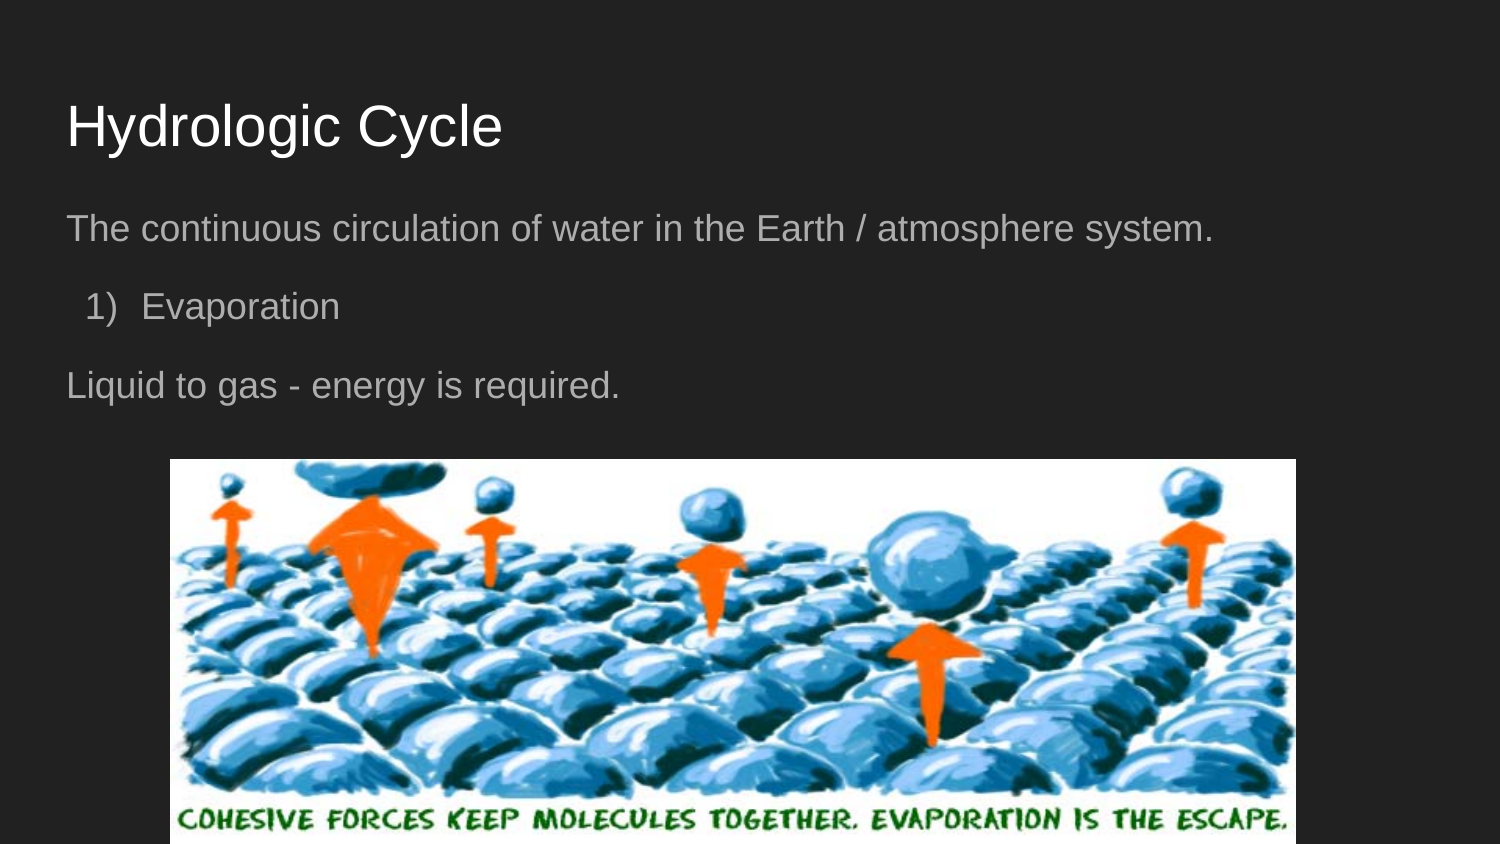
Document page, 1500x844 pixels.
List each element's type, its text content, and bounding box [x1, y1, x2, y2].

title Hydrologic Cycle [51, 72, 1449, 167]
list The continuous circulation of water in the Earth / atmosphere system. Evaporation Liquid to gas - energy is required. [51, 189, 1449, 750]
picture [170, 459, 1296, 844]
